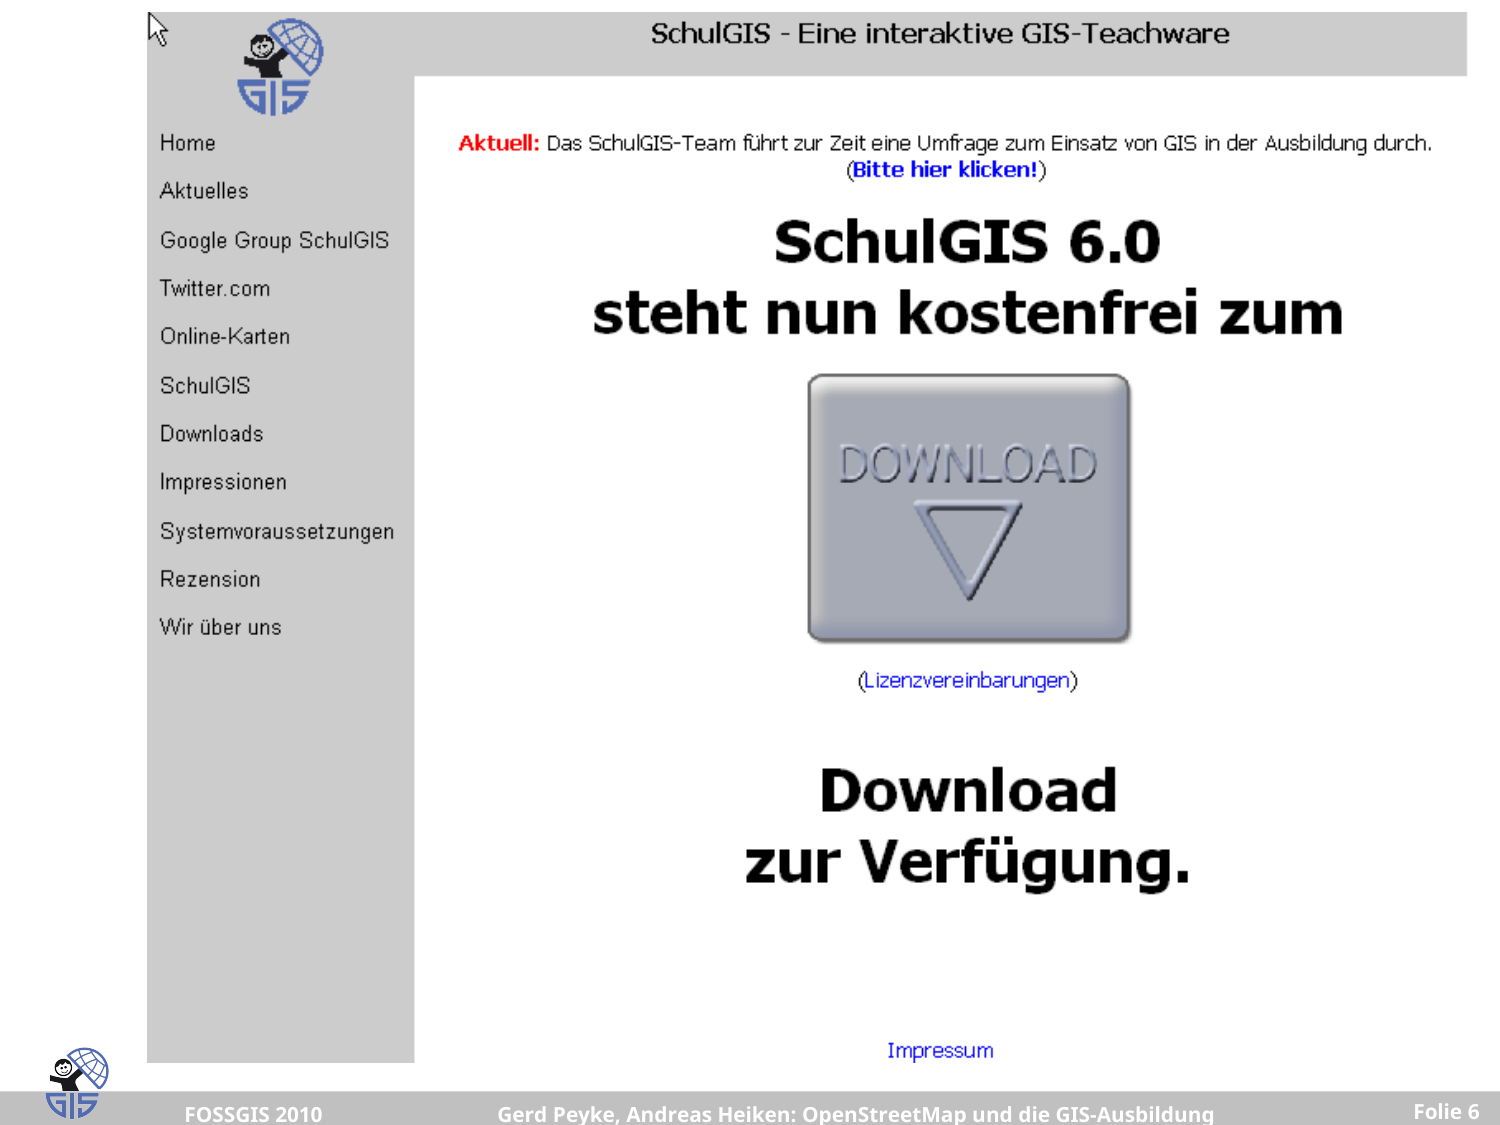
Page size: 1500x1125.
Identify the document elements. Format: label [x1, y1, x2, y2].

picture [147, 12, 1469, 1063]
picture [44, 1047, 110, 1120]
